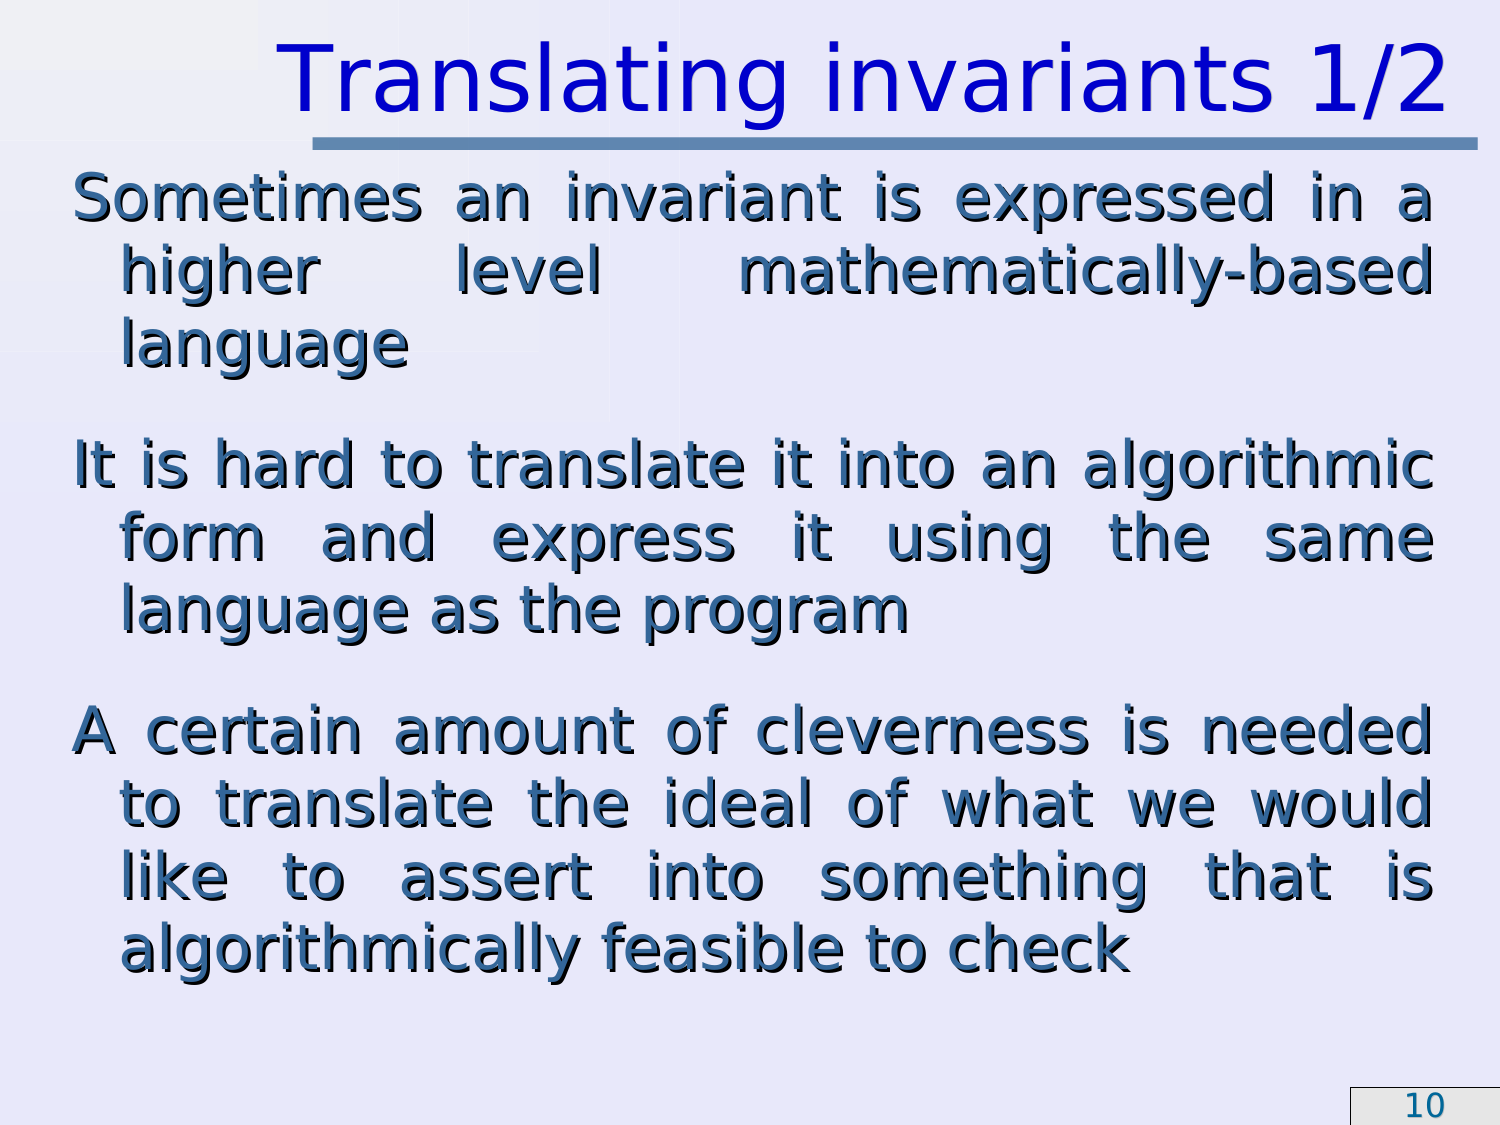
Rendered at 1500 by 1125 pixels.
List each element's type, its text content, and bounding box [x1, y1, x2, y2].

title Translating invariants 1/2 [18, 0, 1470, 141]
text_box [312, 137, 1478, 150]
text_box Sometimes an invariant is expressed in a higher level mathematically-based language It is hard to translate it into an algorithmic form and express it using the same language as the program A certain amount of cleverness is needed to translate the ideal of what we would like to assert into something that is algorithmically feasible to check [56, 153, 1451, 1066]
